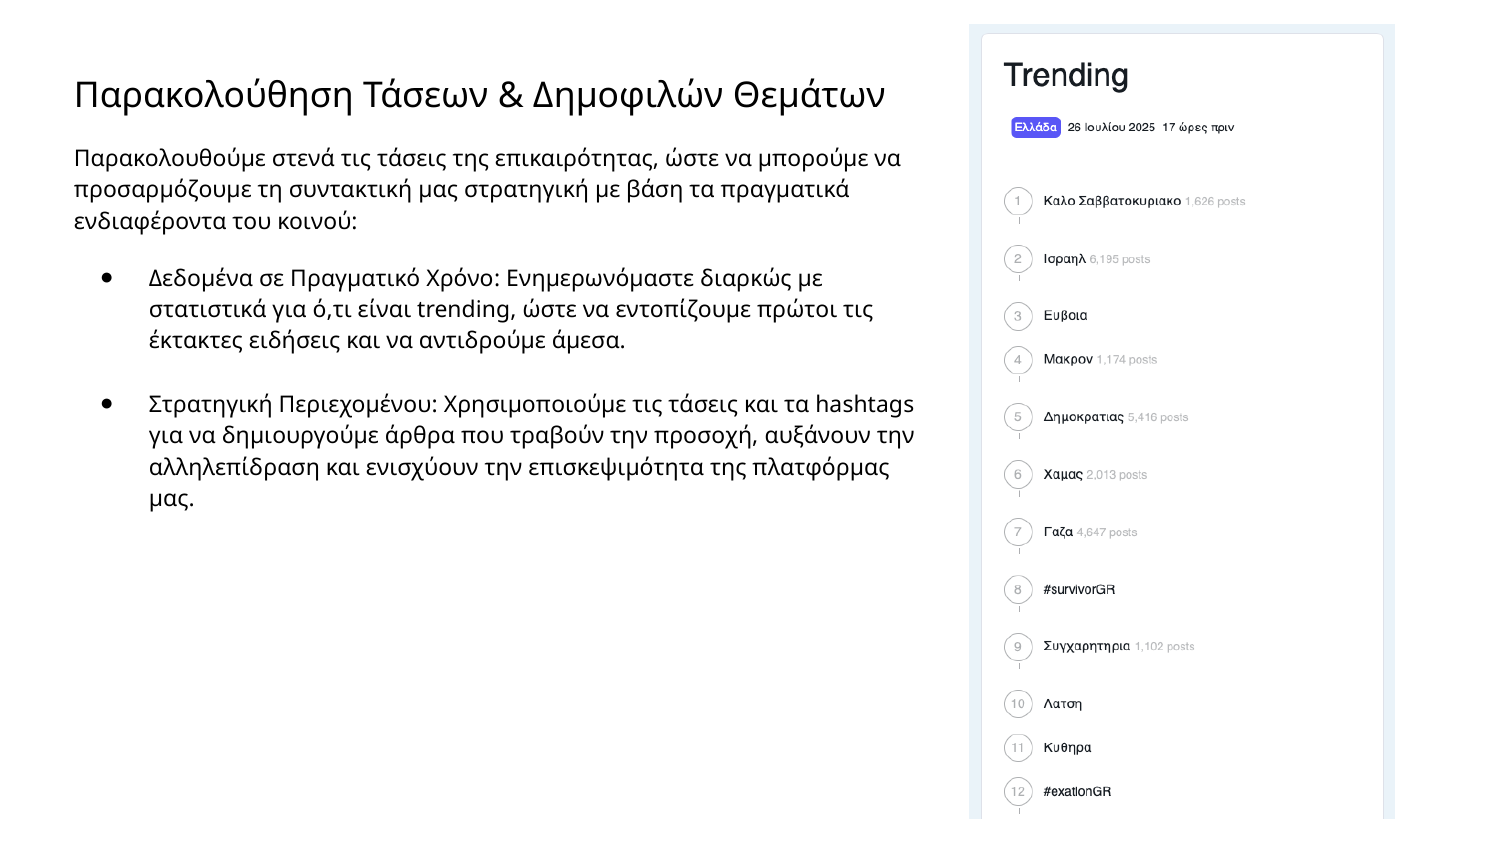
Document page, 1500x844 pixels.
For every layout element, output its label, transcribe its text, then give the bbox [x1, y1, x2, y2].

picture [969, 24, 1395, 819]
text_box Παρακολούθηση Τάσεων & Δημοφιλών Θεμάτων Παρακολουθούμε στενά τις τάσεις της επικαιρότητας, ώστε να μπορούμε να προσαρμόζουμε τη συντακτική μας στρατηγική με βάση τα πραγματικά ενδιαφέροντα του κοινού: Δεδομένα σε Πραγματικό Χρόνο: Ενημερωνόμαστε διαρκώς με στατιστικά για ό,τι είναι trending, ώστε να εντοπίζουμε πρώτοι τις έκτακτες ειδήσεις και να αντιδρούμε άμεσα. Στρατηγική Περιεχομένου: Χρησιμοποιούμε τις τάσεις και τα hashtags για να δημιουργούμε άρθρα που τραβούν την προσοχή, αυξάνουν την αλληλεπίδραση και ενισχύουν την επισκεψιμότητα της πλατφόρμας μας. [58, 50, 945, 527]
